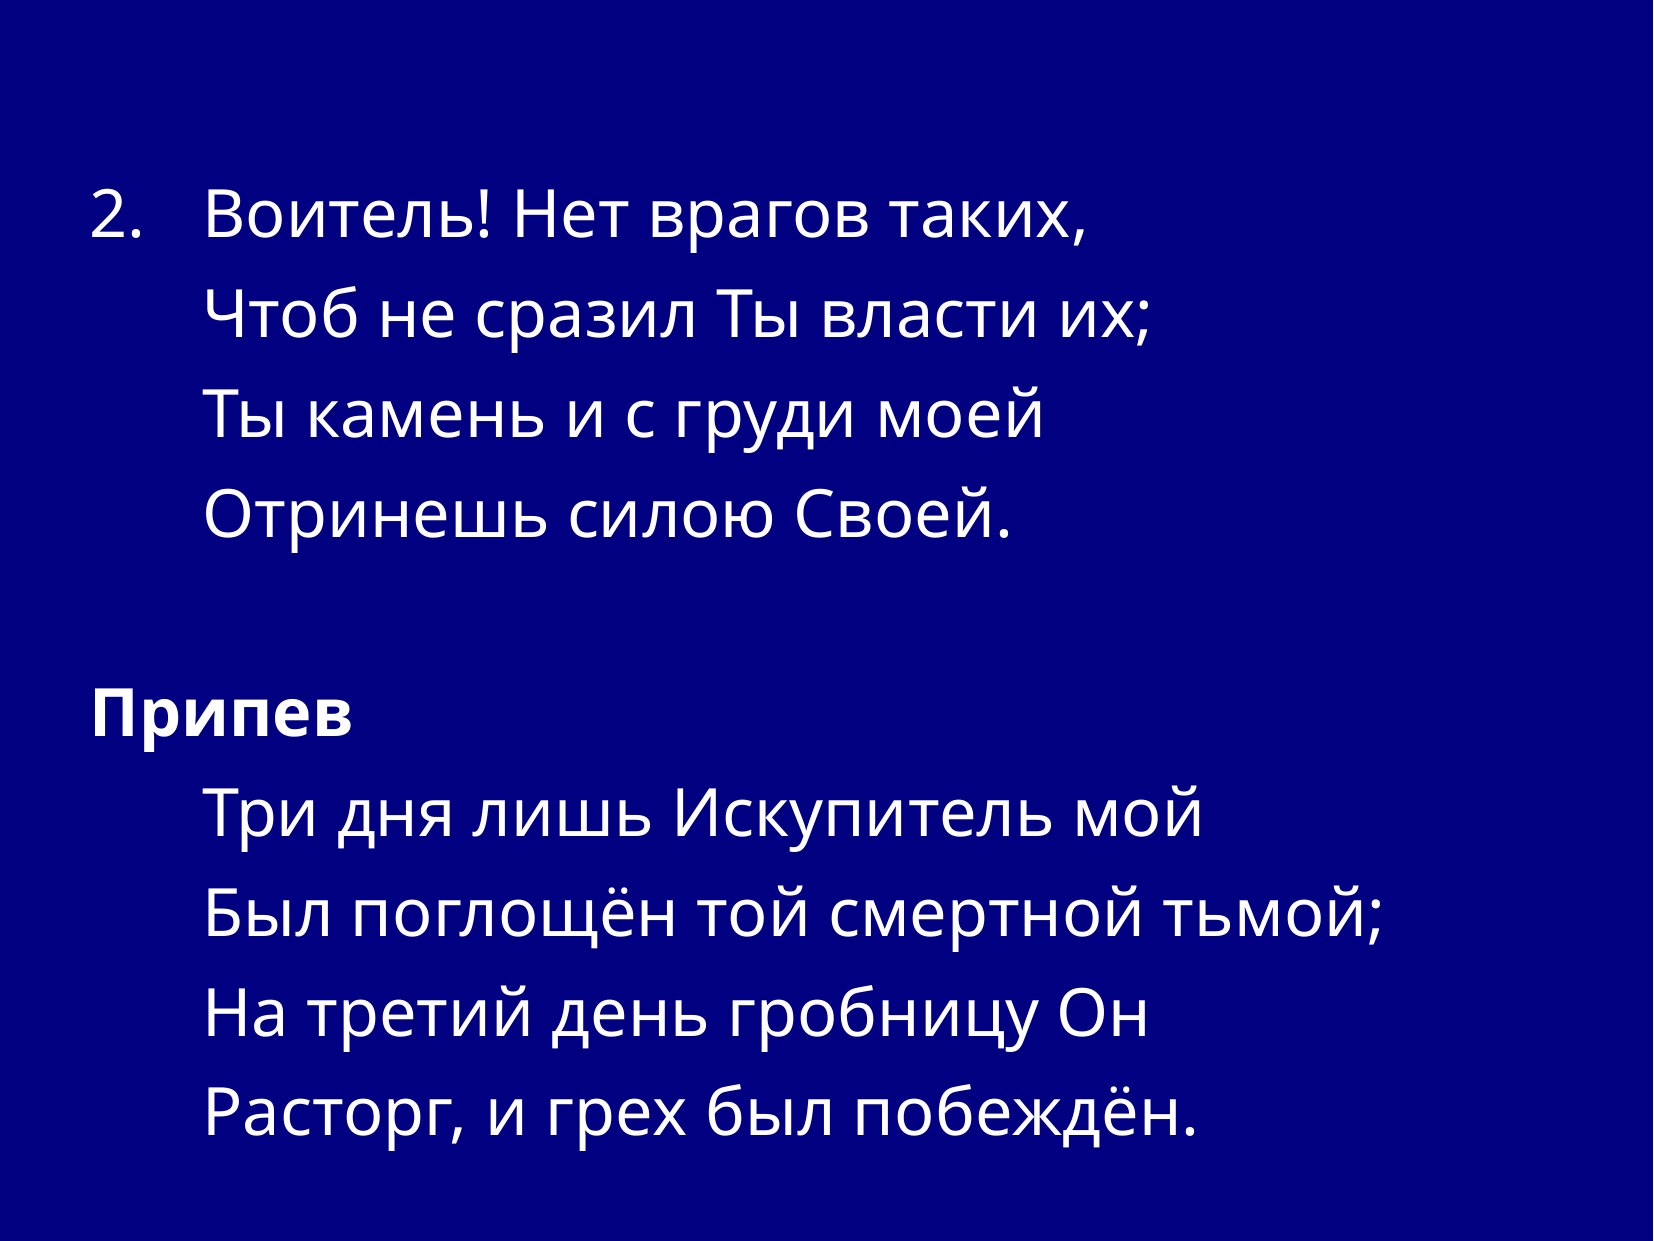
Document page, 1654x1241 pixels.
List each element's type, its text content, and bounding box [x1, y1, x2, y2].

text_box 2. Воитель! Нет врагов таких, Чтоб не сразил Ты власти их; Ты камень и с груди моей Отринешь силою Своей. Припев Три дня лишь Искупитель мой Был поглощён той смертной тьмой; На третий день гробницу Он Расторг, и грех был побеждён. [75, 150, 1576, 1163]
